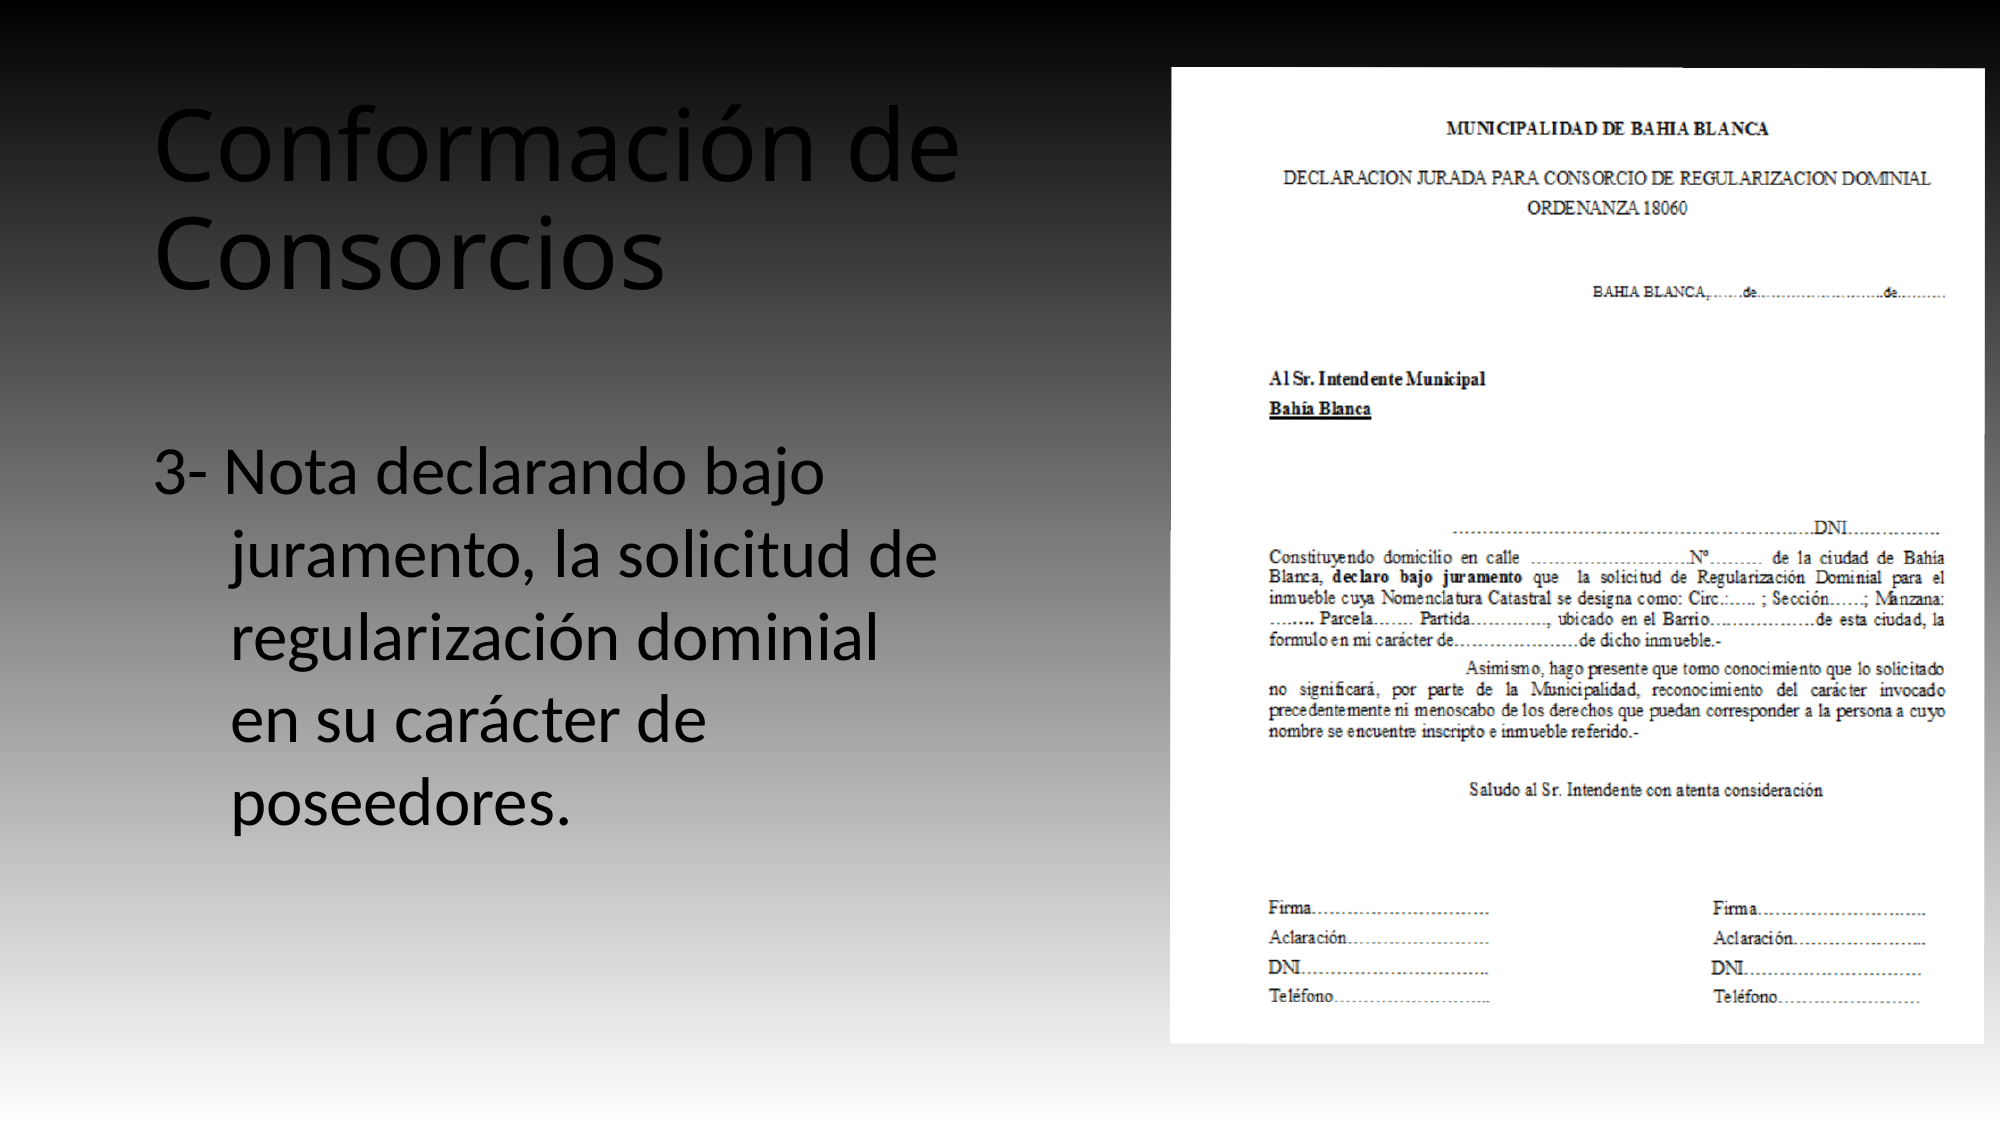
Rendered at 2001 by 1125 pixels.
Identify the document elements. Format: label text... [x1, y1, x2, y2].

picture [1169, 66, 1985, 1044]
list 3- Nota declarando bajo juramento, la solicitud de regularización dominial en su carácter de poseedores. [137, 418, 1170, 852]
title Conformación de Consorcios [137, 94, 1170, 312]
